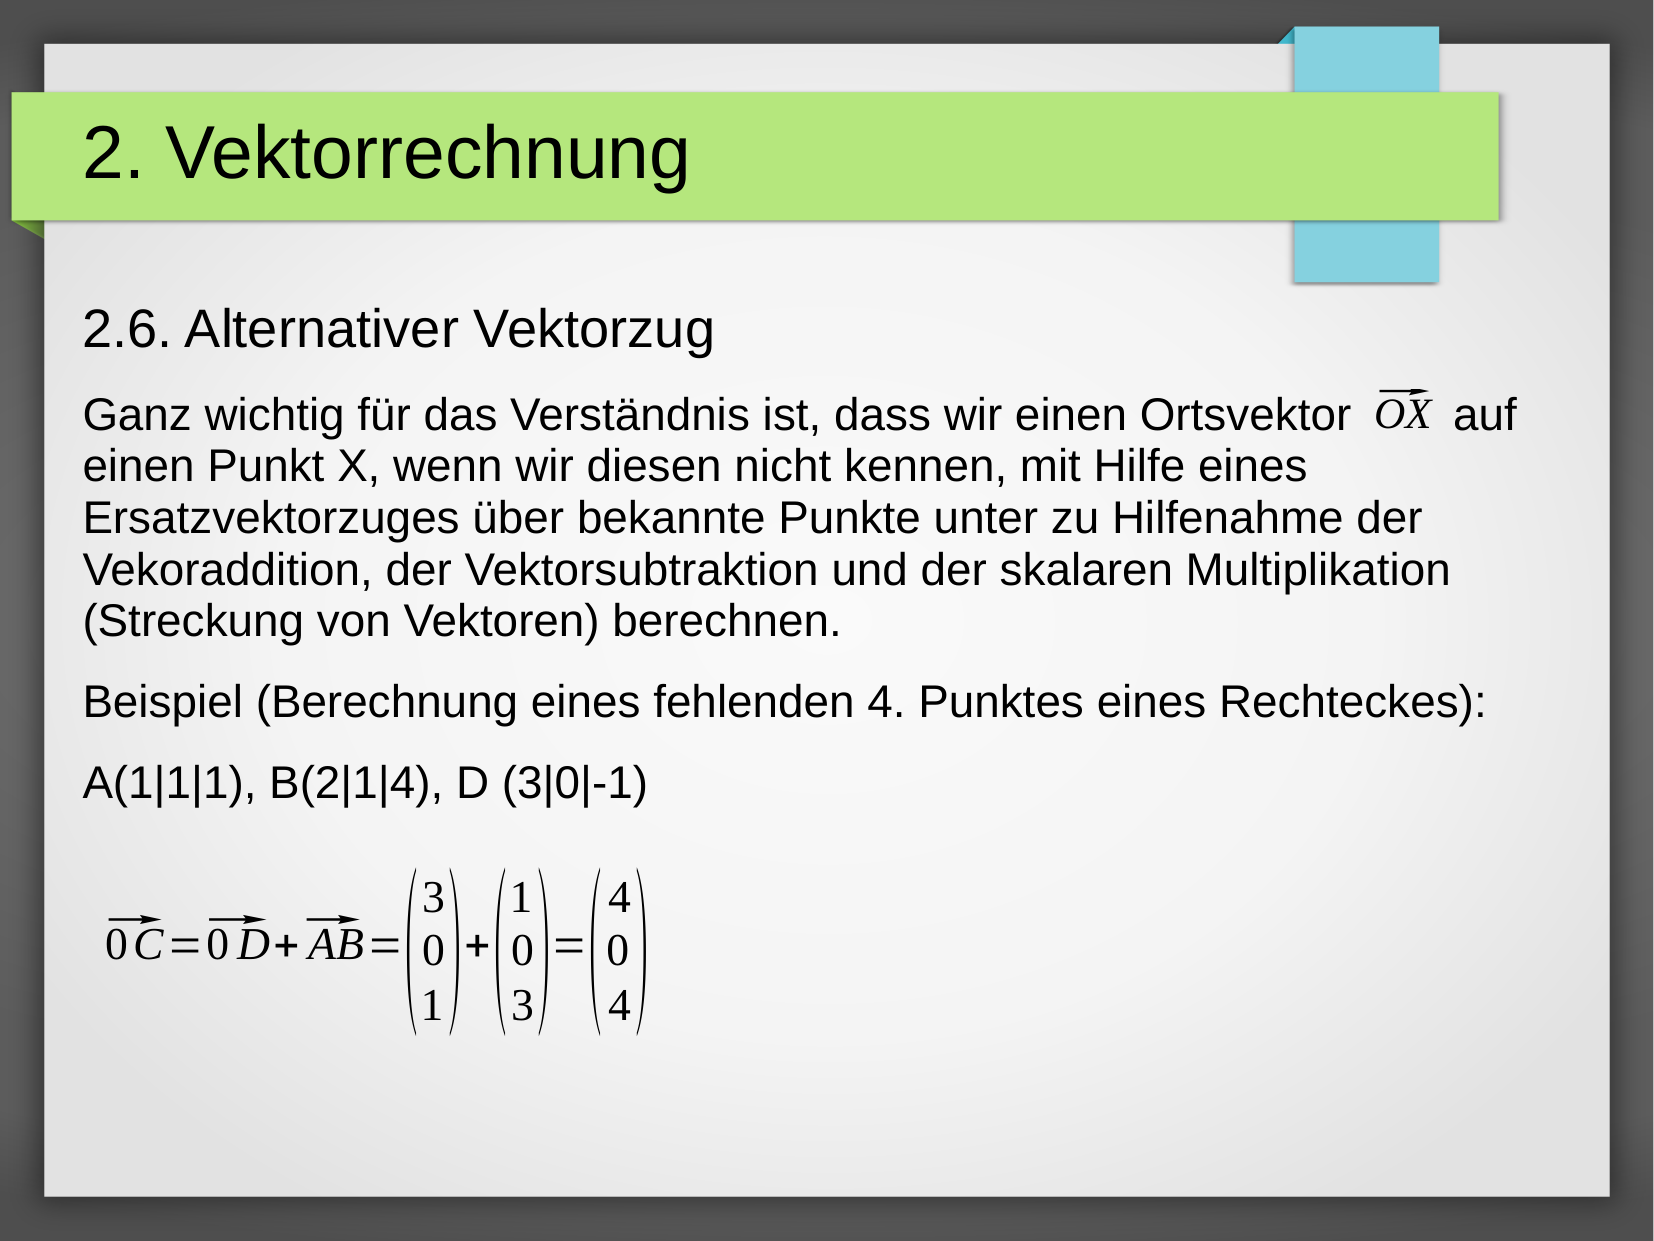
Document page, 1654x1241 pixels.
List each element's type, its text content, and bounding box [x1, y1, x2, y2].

list 2.6. Alternativer Vektorzug Ganz wichtig für das Verständnis ist, dass wir einen Ortsvektor auf einen Punkt X, wenn wir diesen nicht kennen, mit Hilfe eines Ersatzvektorzuges über bekannte Punkte unter zu Hilfenahme der Vekoraddition, der Vektorsubtraktion und der skalaren Multiplikation (Streckung von Vektoren) berechnen. Beispiel (Berechnung eines fehlenden 4. Punktes eines Rechteckes): A(1|1|1), B(2|1|4), D (3|0|-1) [82, 295, 1571, 1015]
chart [1368, 389, 1442, 438]
picture [0, 0, 1654, 1241]
chart [98, 864, 656, 1038]
title 2. Vektorrechnung [82, 94, 1264, 213]
